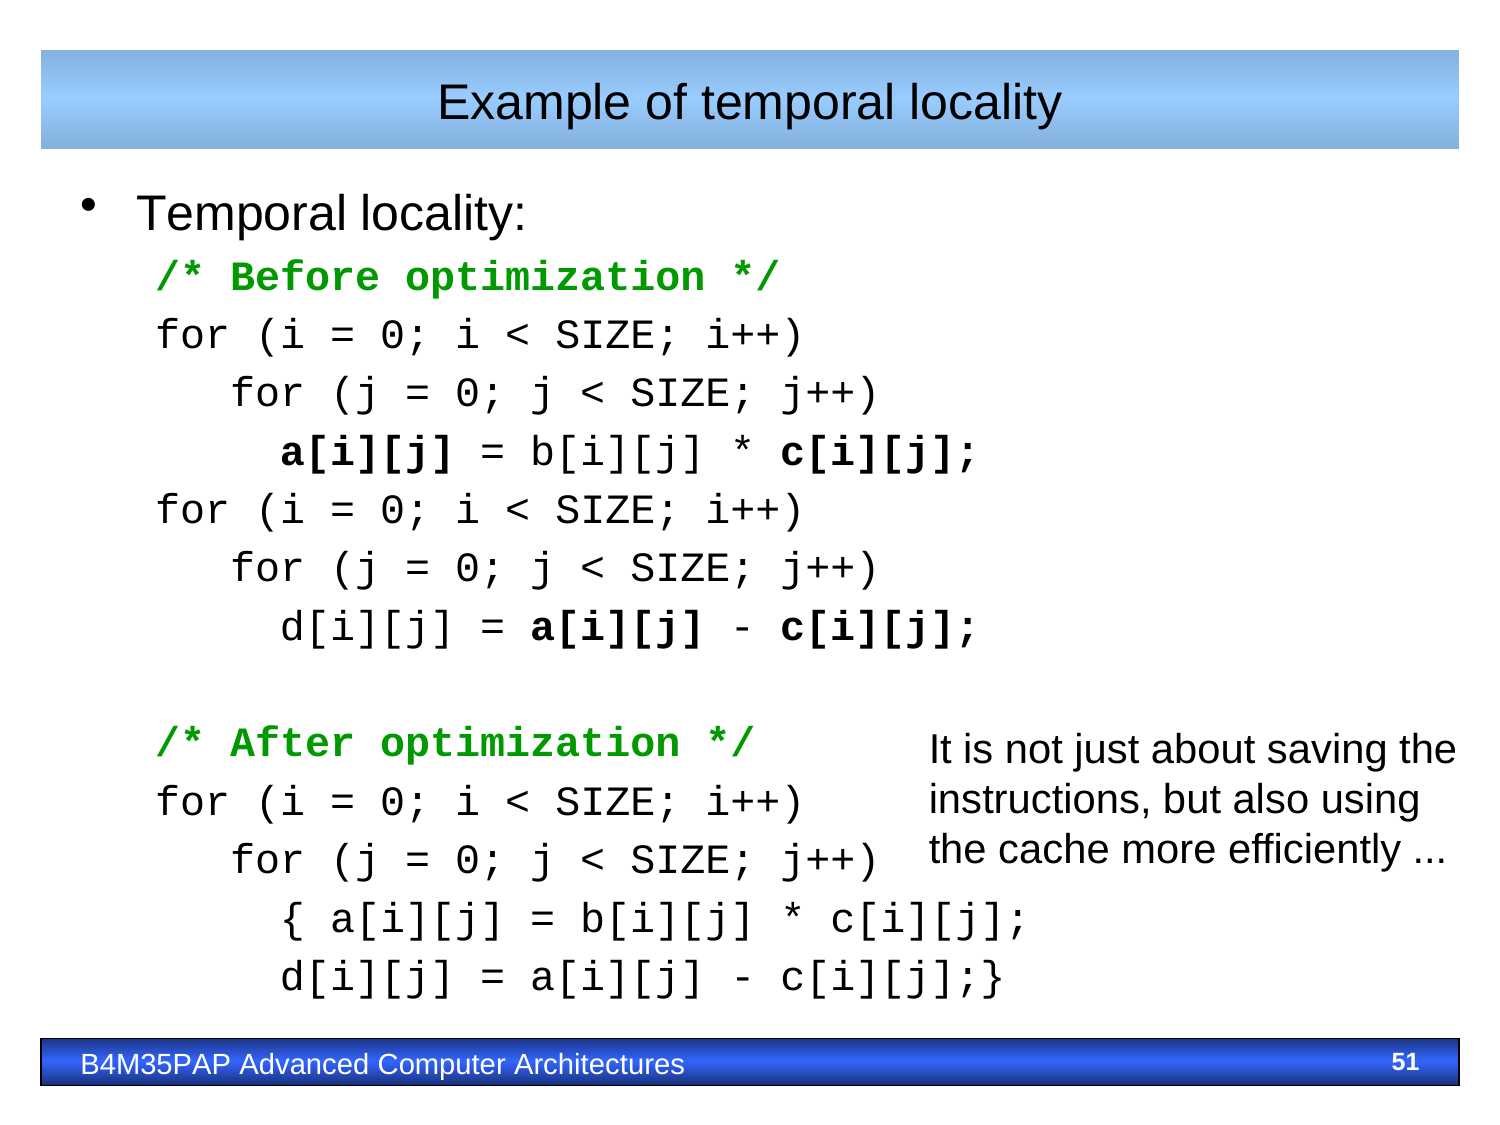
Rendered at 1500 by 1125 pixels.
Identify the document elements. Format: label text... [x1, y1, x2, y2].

title Example of temporal locality [41, 50, 1459, 149]
list Temporal locality: /* Before optimization */ for (i = 0; i < SIZE; i++) for (j = 0; j < SIZE; j++) a[i][j] = b[i][j] * c[i][j]; for (i = 0; i < SIZE; i++) for (j = 0; j < SIZE; j++) d[i][j] = a[i][j] - c[i][j]; /* After optimization */ for (i = 0; i < SIZE; i++) for (j = 0; j < SIZE; j++) { a[i][j] = b[i][j] * c[i][j]; d[i][j] = a[i][j] - c[i][j];} [64, 172, 1436, 1032]
text_box It is not just about saving the instructions, but also using the cache more efficiently ... [913, 714, 1500, 880]
